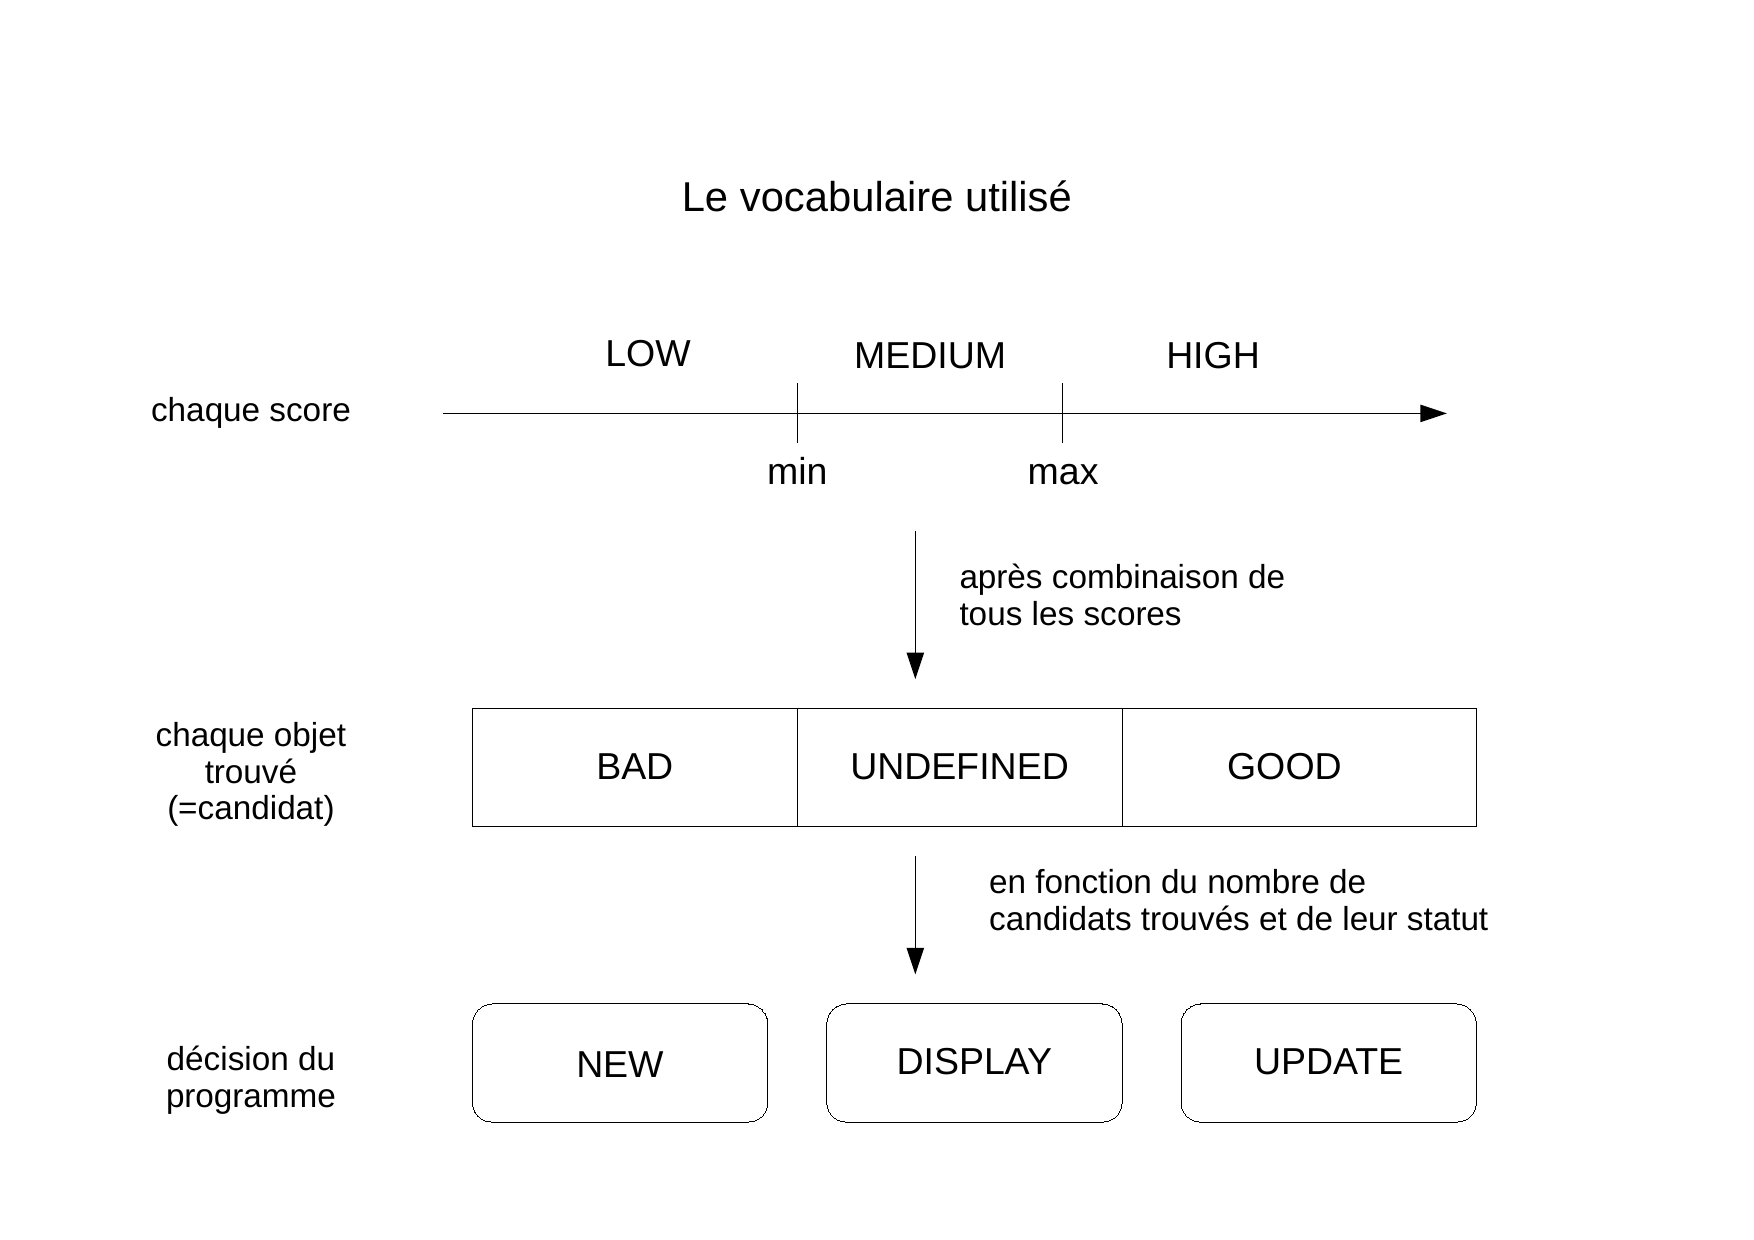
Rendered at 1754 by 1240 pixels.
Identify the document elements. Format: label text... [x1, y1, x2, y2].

text_box GOOD [1151, 738, 1418, 796]
text_box chaque score [118, 383, 384, 436]
text_box après combinaison de tous les scores [944, 550, 1329, 640]
text_box chaque objet trouvé (=candidat) [118, 708, 384, 857]
text_box min [738, 442, 857, 502]
text_box UNDEFINED [826, 738, 1093, 796]
text_box max [1003, 442, 1123, 500]
text_box HIGH [1151, 327, 1359, 384]
title Le vocabulaire utilisé [140, 103, 1614, 291]
text_box BAD [501, 738, 768, 796]
text_box en fonction du nombre de candidats trouvés et de leur statut [974, 856, 1506, 946]
text_box MEDIUM [826, 327, 1034, 384]
text_box DISPLAY [856, 1033, 1093, 1091]
text_box LOW [590, 324, 739, 382]
text_box NEW [501, 1035, 739, 1093]
text_box UPDATE [1210, 1033, 1447, 1091]
text_box décision du programme [118, 1033, 384, 1123]
